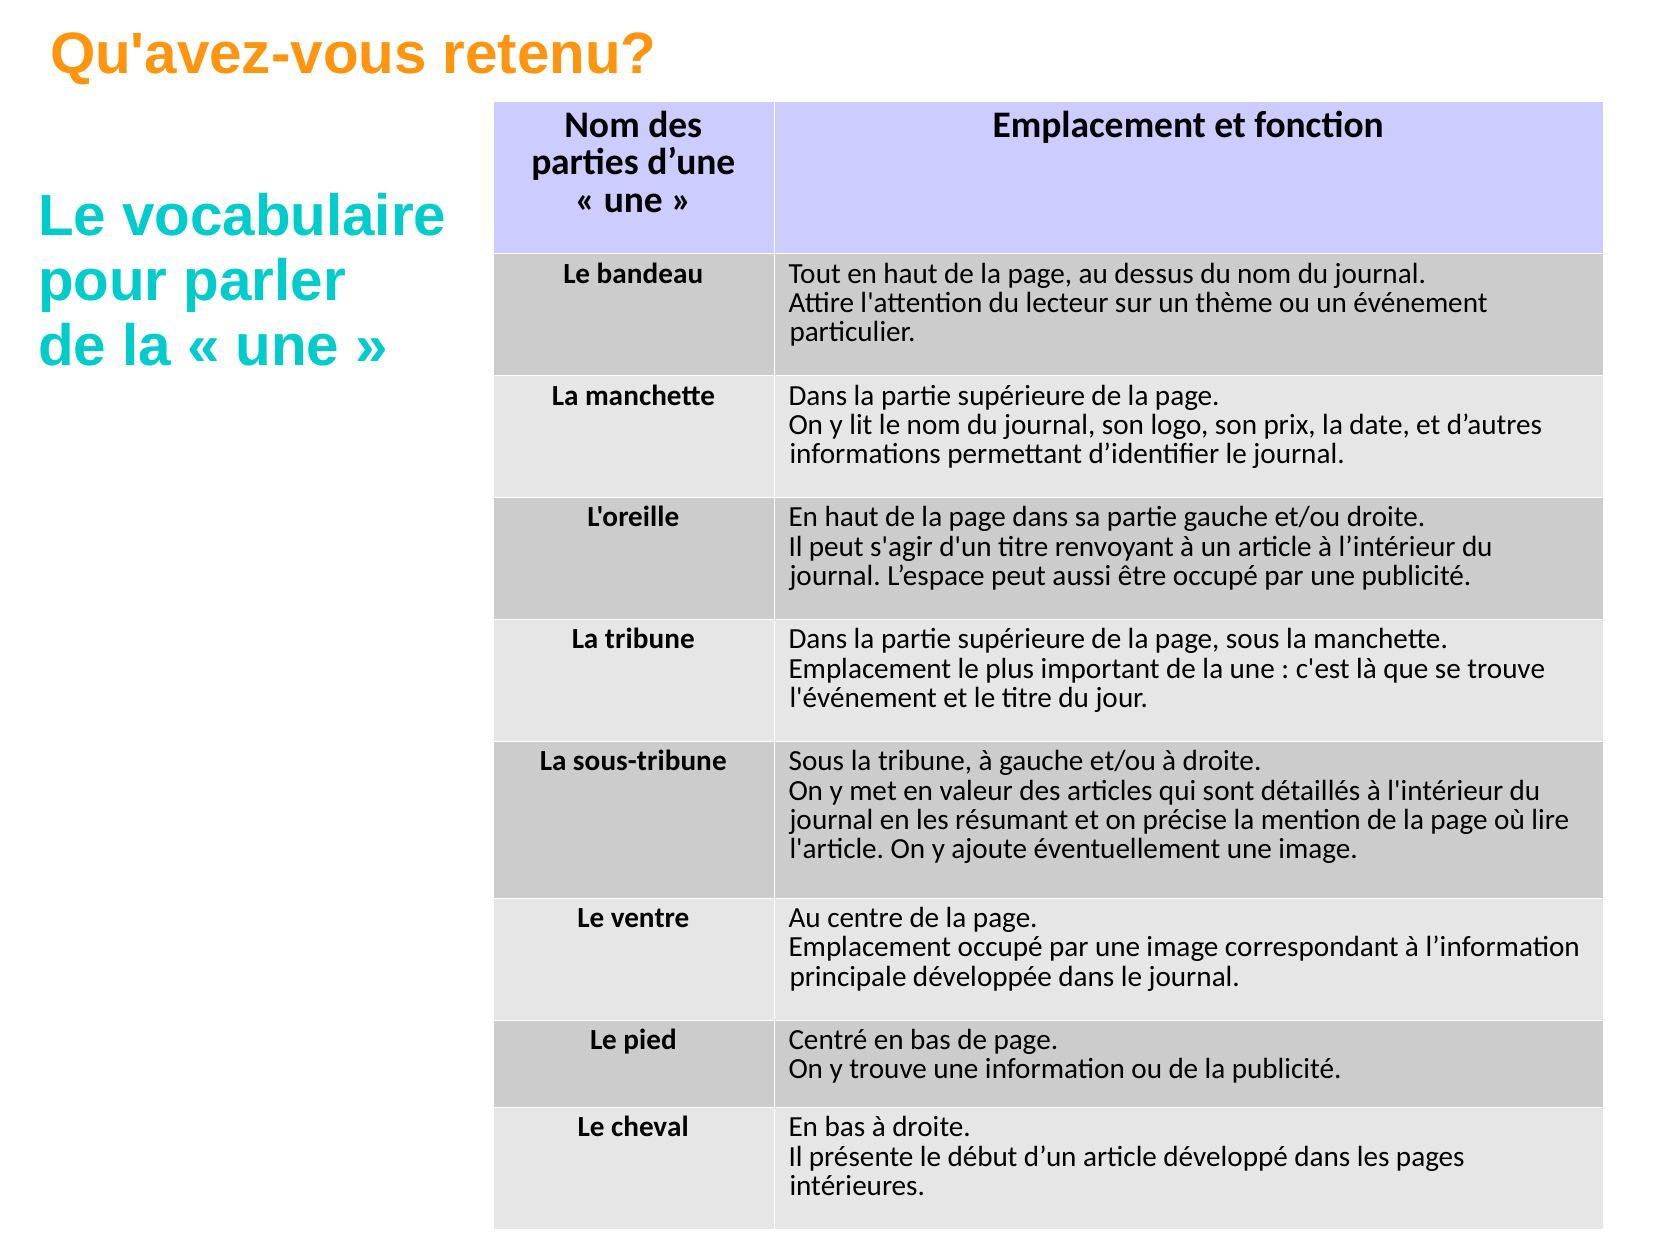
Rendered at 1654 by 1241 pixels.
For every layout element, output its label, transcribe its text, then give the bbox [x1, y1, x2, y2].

table_cell Sous la tribune, à gauche et/ou à droite. On y met en valeur des articles qui sont détaillés à l'intérieur du journal en les résumant et on précise la mention de la page où lire l'article. On y ajoute éventuellement une image. [775, 742, 1603, 898]
text_box Le vocabulaire pour parler de la « une » [23, 175, 470, 386]
table_cell Au centre de la page. Emplacement occupé par une image correspondant à l’information principale développée dans le journal. [775, 899, 1603, 1020]
table_cell La tribune [494, 620, 774, 741]
table_cell Centré en bas de page. On y trouve une information ou de la publicité. [775, 1021, 1603, 1107]
text_box Qu'avez-vous retenu? [35, 13, 1075, 94]
table_header Nom des parties d’une « une » [494, 102, 774, 253]
table_cell La sous-tribune [494, 742, 774, 898]
table_cell L'oreille [494, 498, 774, 619]
table_cell Tout en haut de la page, au dessus du nom du journal. Attire l'attention du lecteur sur un thème ou un événement particulier. [775, 254, 1603, 375]
table_header Emplacement et fonction [775, 102, 1603, 253]
table_cell Le cheval [494, 1108, 774, 1229]
table_cell Le ventre [494, 899, 774, 1020]
table_cell Dans la partie supérieure de la page, sous la manchette. Emplacement le plus important de la une : c'est là que se trouve l'événement et le titre du jour. [775, 620, 1603, 741]
table_cell Le pied [494, 1021, 774, 1107]
table_cell En haut de la page dans sa partie gauche et/ou droite. Il peut s'agir d'un titre renvoyant à un article à l’intérieur du journal. L’espace peut aussi être occupé par une publicité. [775, 498, 1603, 619]
table_cell Dans la partie supérieure de la page. On y lit le nom du journal, son logo, son prix, la date, et d’autres informations permettant d’identifier le journal. [775, 376, 1603, 497]
table_cell La manchette [494, 376, 774, 497]
table_cell Le bandeau [494, 254, 774, 375]
table_cell En bas à droite. Il présente le début d’un article développé dans les pages intérieures. [775, 1108, 1603, 1229]
